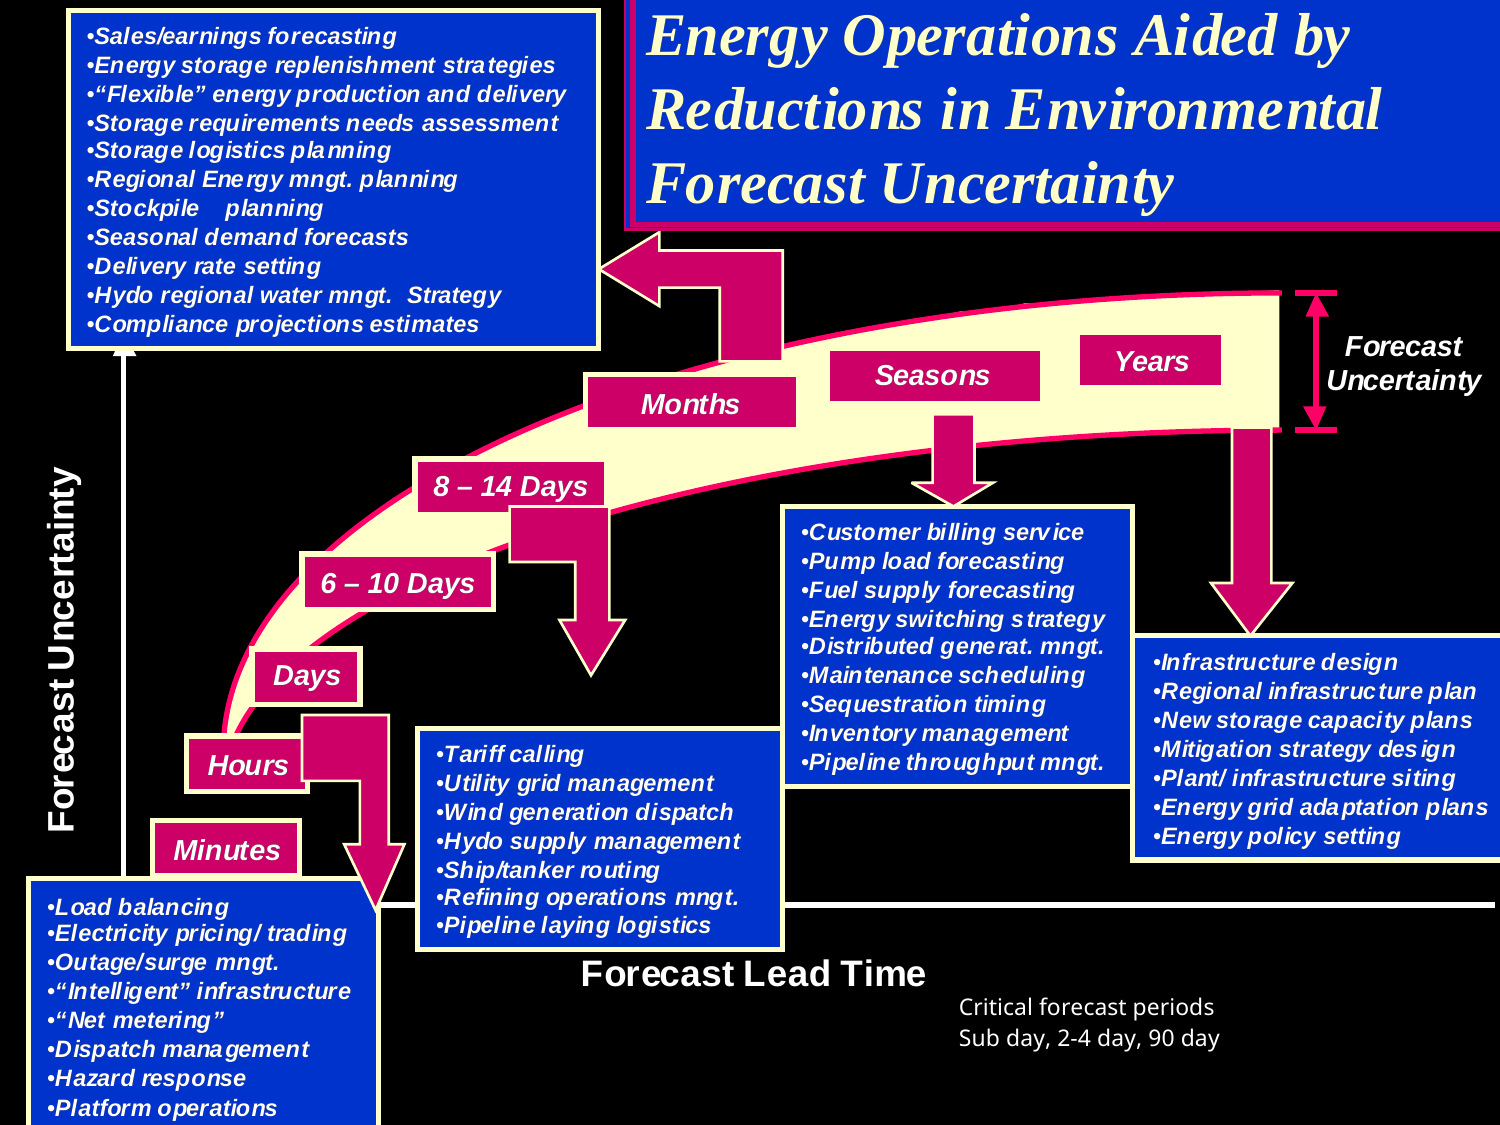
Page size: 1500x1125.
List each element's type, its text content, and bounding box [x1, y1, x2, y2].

chart [0, 0, 1500, 1125]
text_box Critical forecast periods Sub day, 2-4 day, 90 day [944, 983, 1236, 1062]
